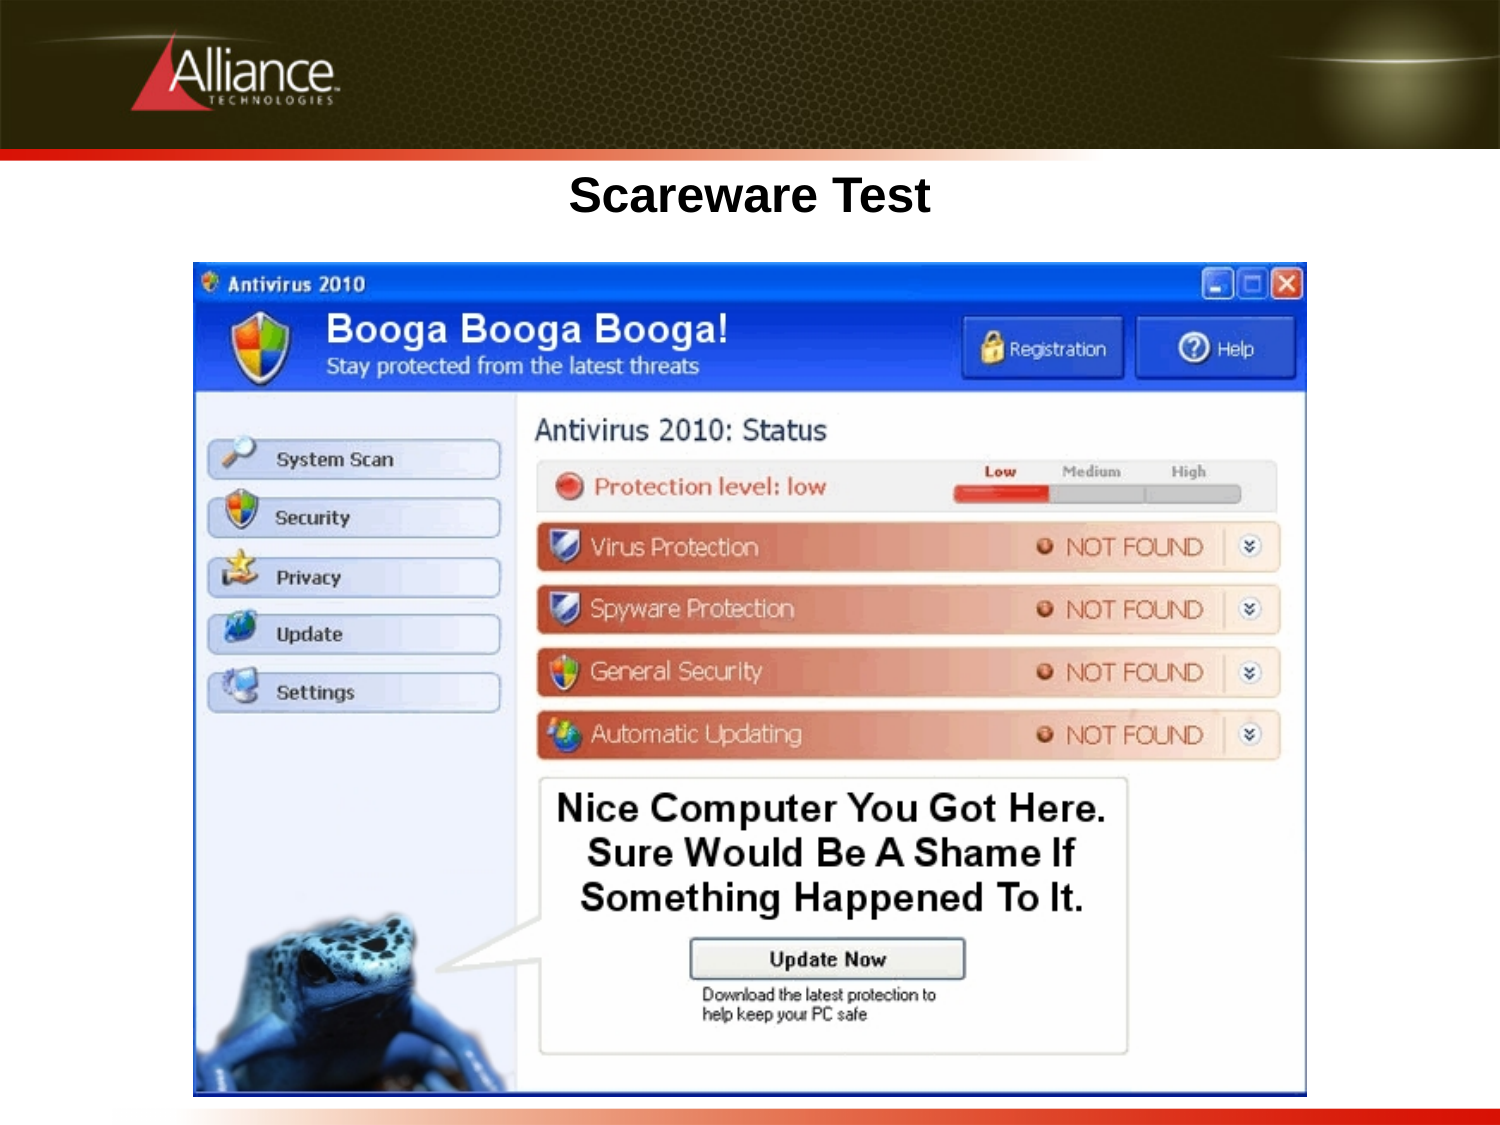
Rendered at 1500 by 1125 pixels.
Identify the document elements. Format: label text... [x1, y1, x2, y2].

text_box Scareware Test [0, 164, 1500, 226]
picture [0, 0, 1500, 161]
picture [193, 262, 1307, 1097]
picture [114, 1109, 1500, 1125]
